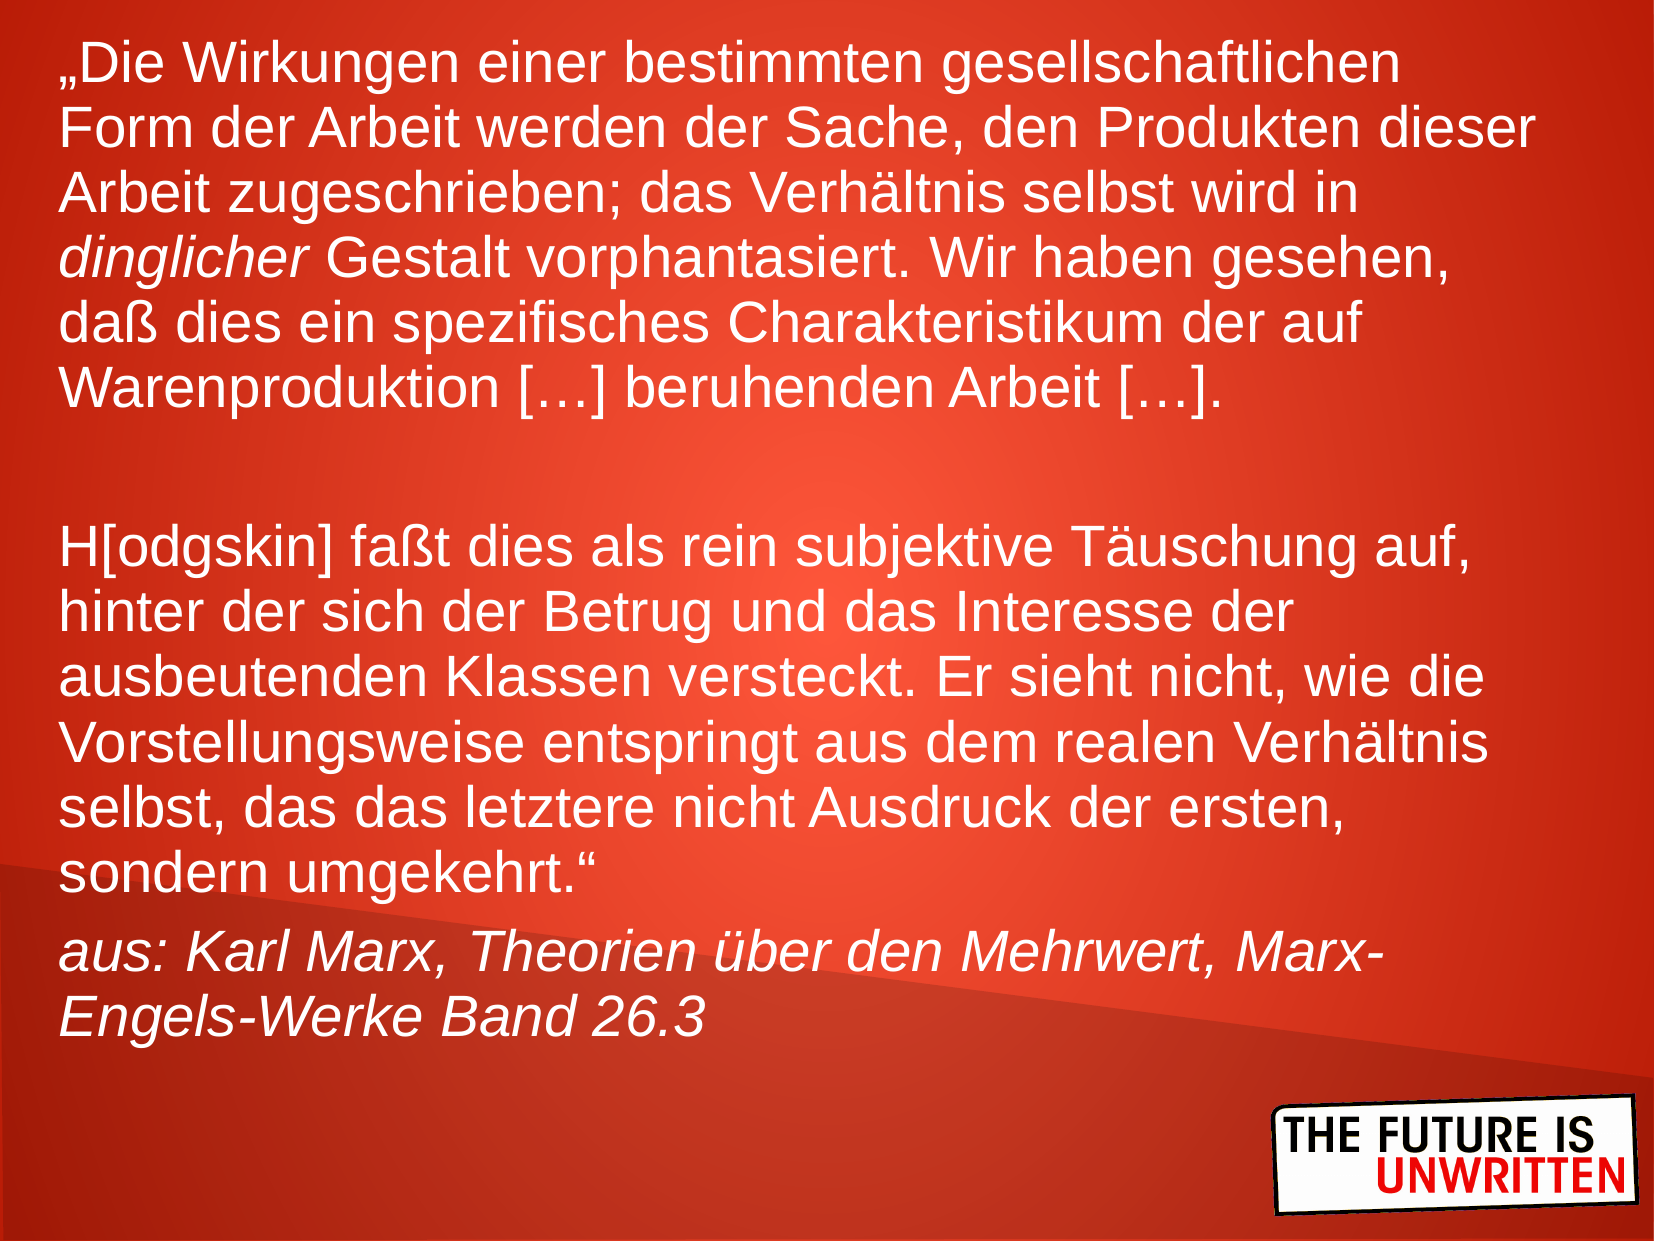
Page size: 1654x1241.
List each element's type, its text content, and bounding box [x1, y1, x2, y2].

subtitle „Die Wirkungen einer bestimmten gesellschaftlichen Form der Arbeit werden der Sache, den Produkten dieser Arbeit zugeschrieben; das Verhältnis selbst wird in dinglicher Gestalt vorphantasiert. Wir haben gesehen, daß dies ein spezifisches Charakteristikum der auf Warenproduktion […] beruhenden Arbeit […]. H[odgskin] faßt dies als rein subjektive Täuschung auf, hinter der sich der Betrug und das Interesse der ausbeutenden Klassen versteckt. Er sieht nicht, wie die Vorstellungsweise entspringt aus dem realen Verhältnis selbst, das das letztere nicht Ausdruck der ersten, sondern umgekehrt.“ aus: Karl Marx, Theorien über den Mehrwert, Marx-Engels-Werke Band 26.3 [59, 29, 1548, 1123]
picture [1269, 1092, 1640, 1217]
